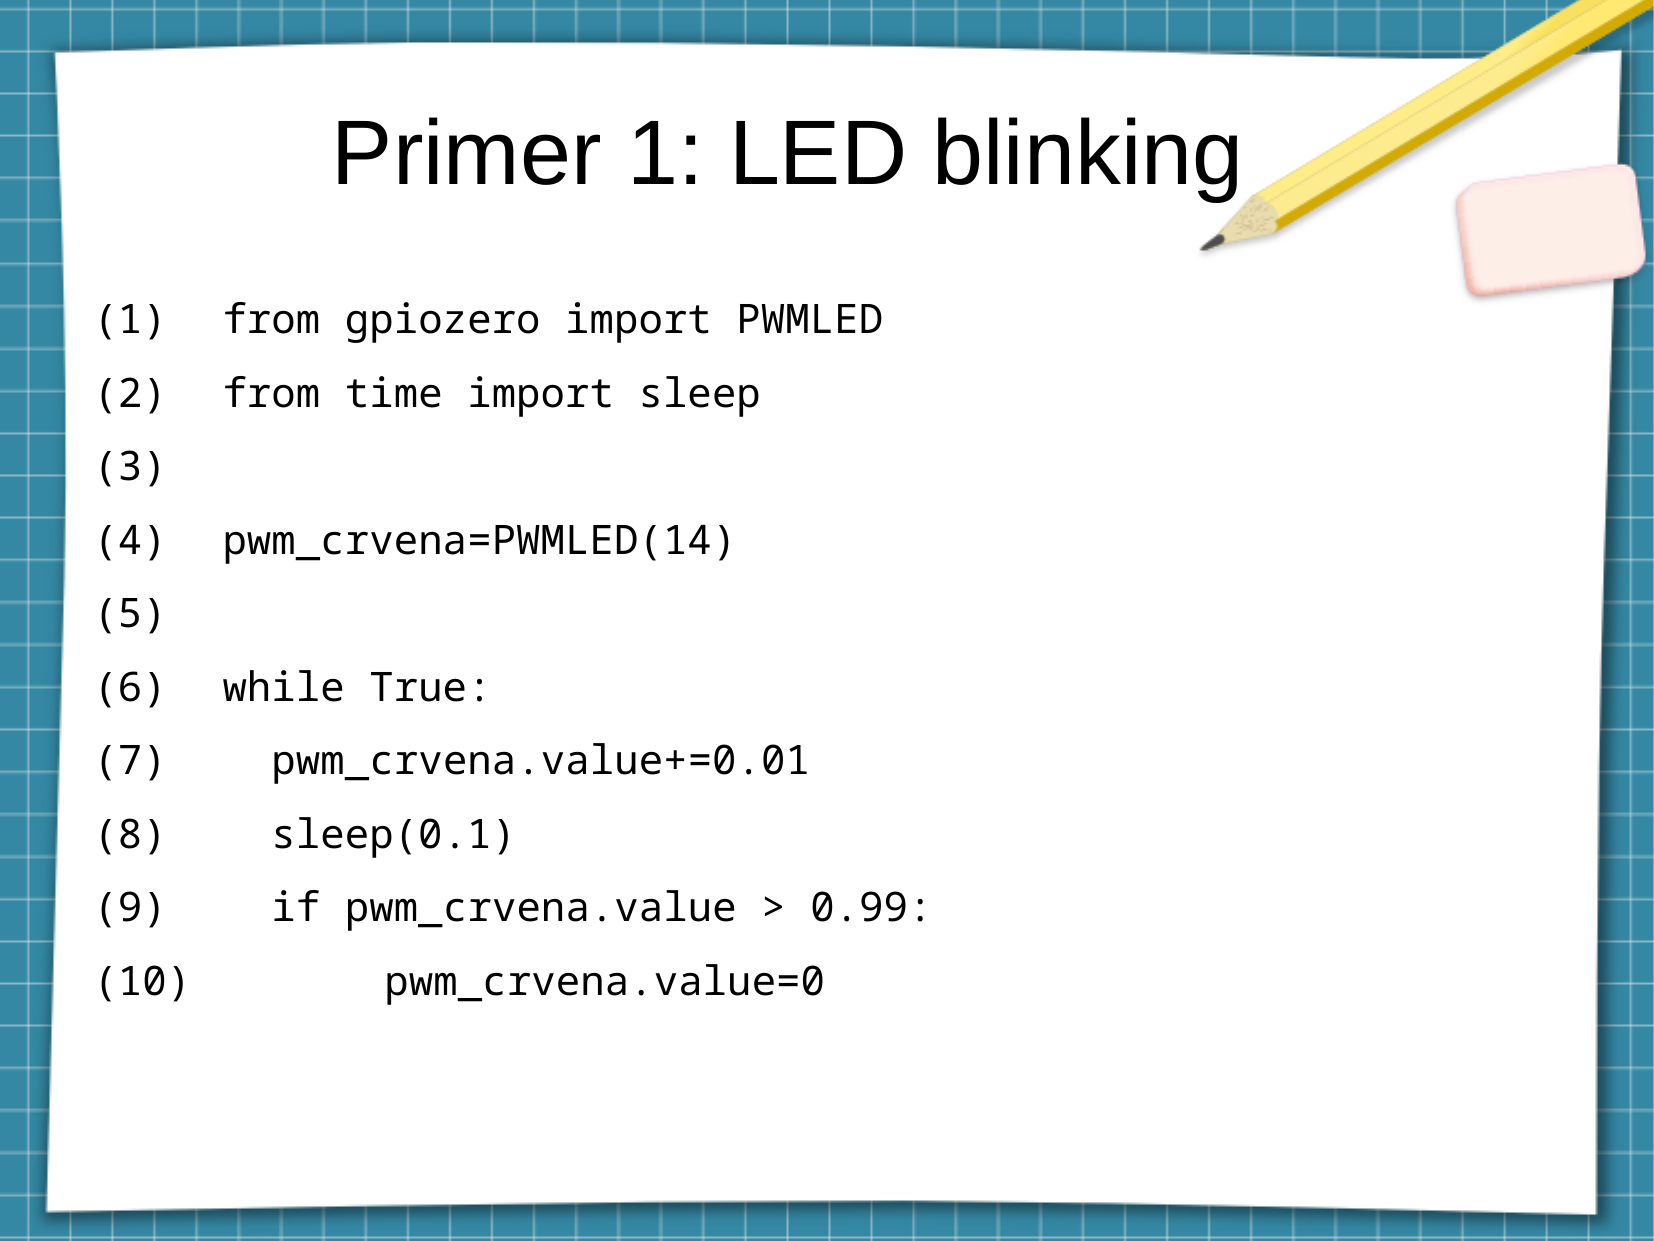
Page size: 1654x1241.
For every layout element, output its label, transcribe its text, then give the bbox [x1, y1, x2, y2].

title Primer 1: LED blinking [82, 49, 1571, 257]
list from gpiozero import PWMLED from time import sleep pwm_crvena=PWMLED(14) while True: pwm_crvena.value+=0.01 sleep(0.1) if pwm_crvena.value > 0.99: pwm_crvena.value=0 [82, 290, 1571, 1010]
picture [0, 0, 1654, 1241]
